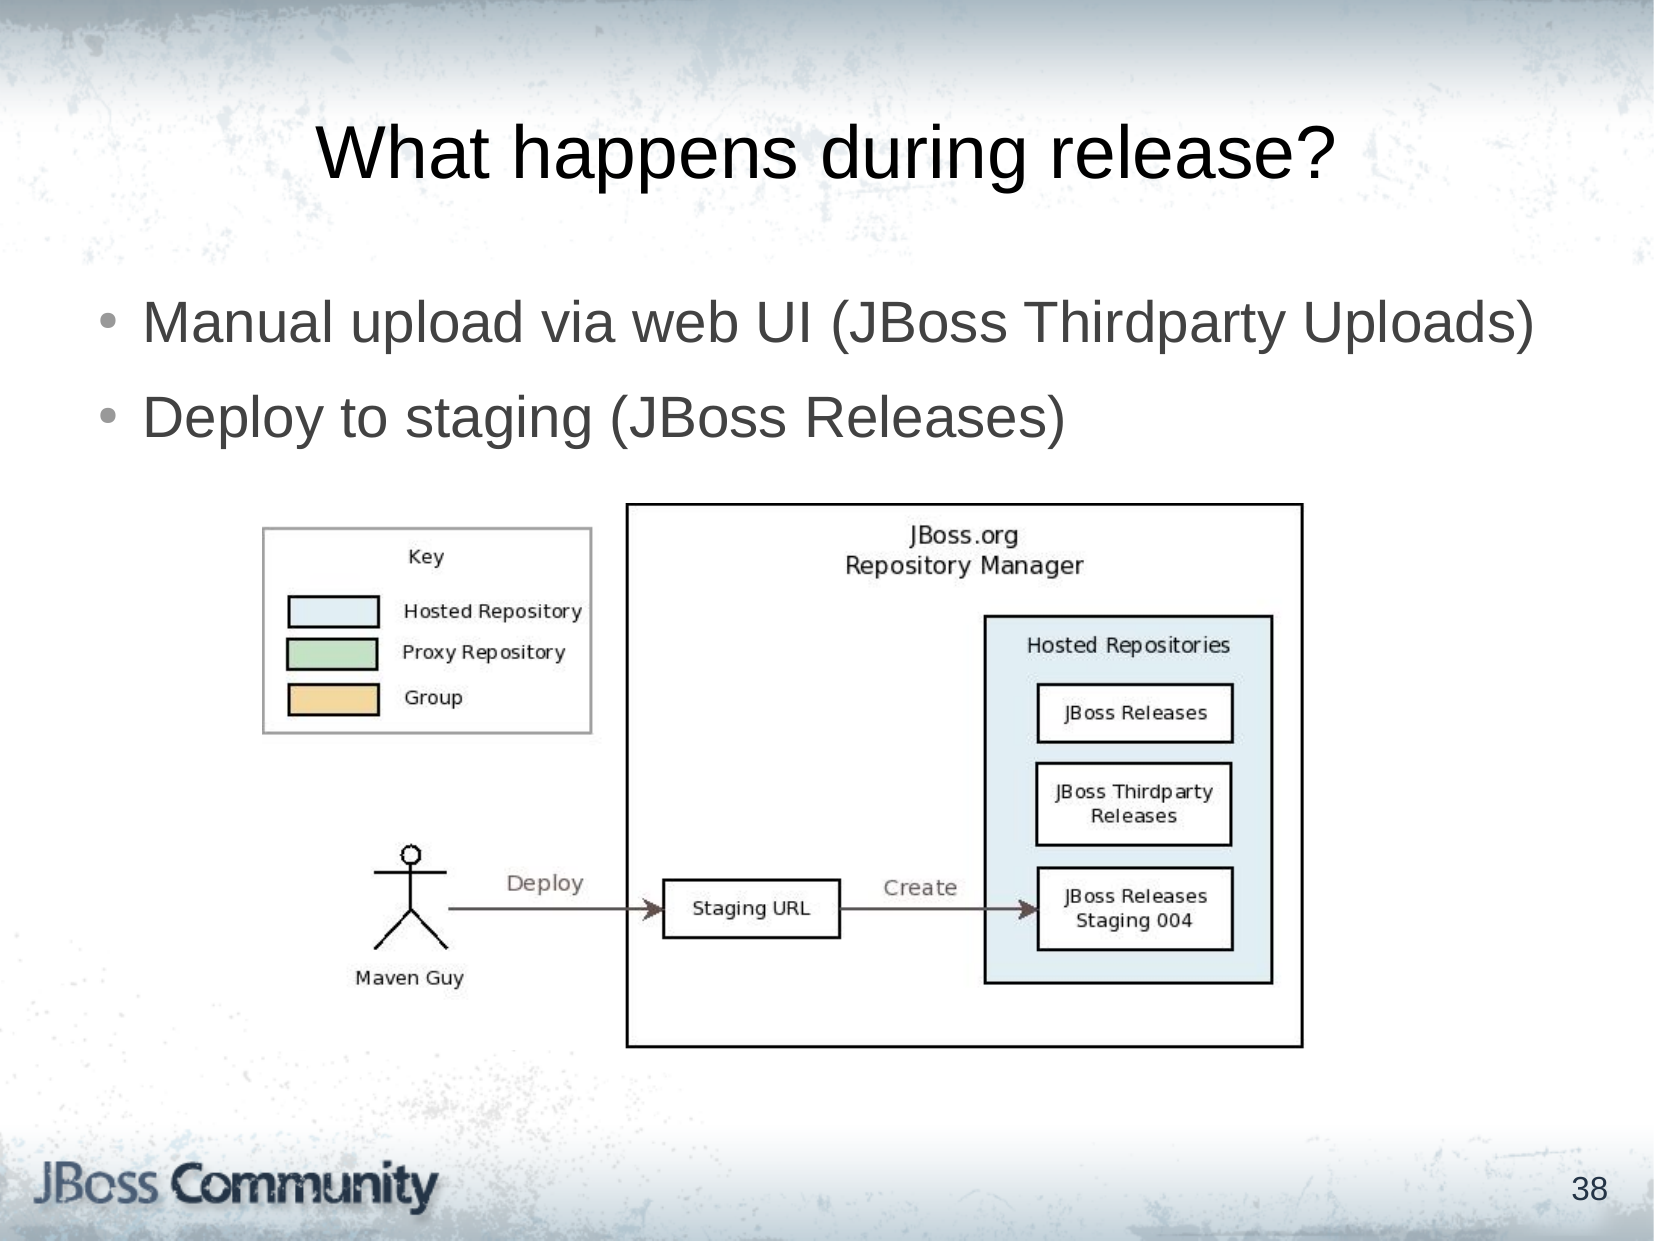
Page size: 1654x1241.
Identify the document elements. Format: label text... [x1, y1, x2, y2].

picture [0, 0, 1654, 1241]
title What happens during release? [82, 49, 1571, 257]
list Manual upload via web UI (JBoss Thirdparty Uploads) Deploy to staging (JBoss Releases) [82, 290, 1571, 1109]
